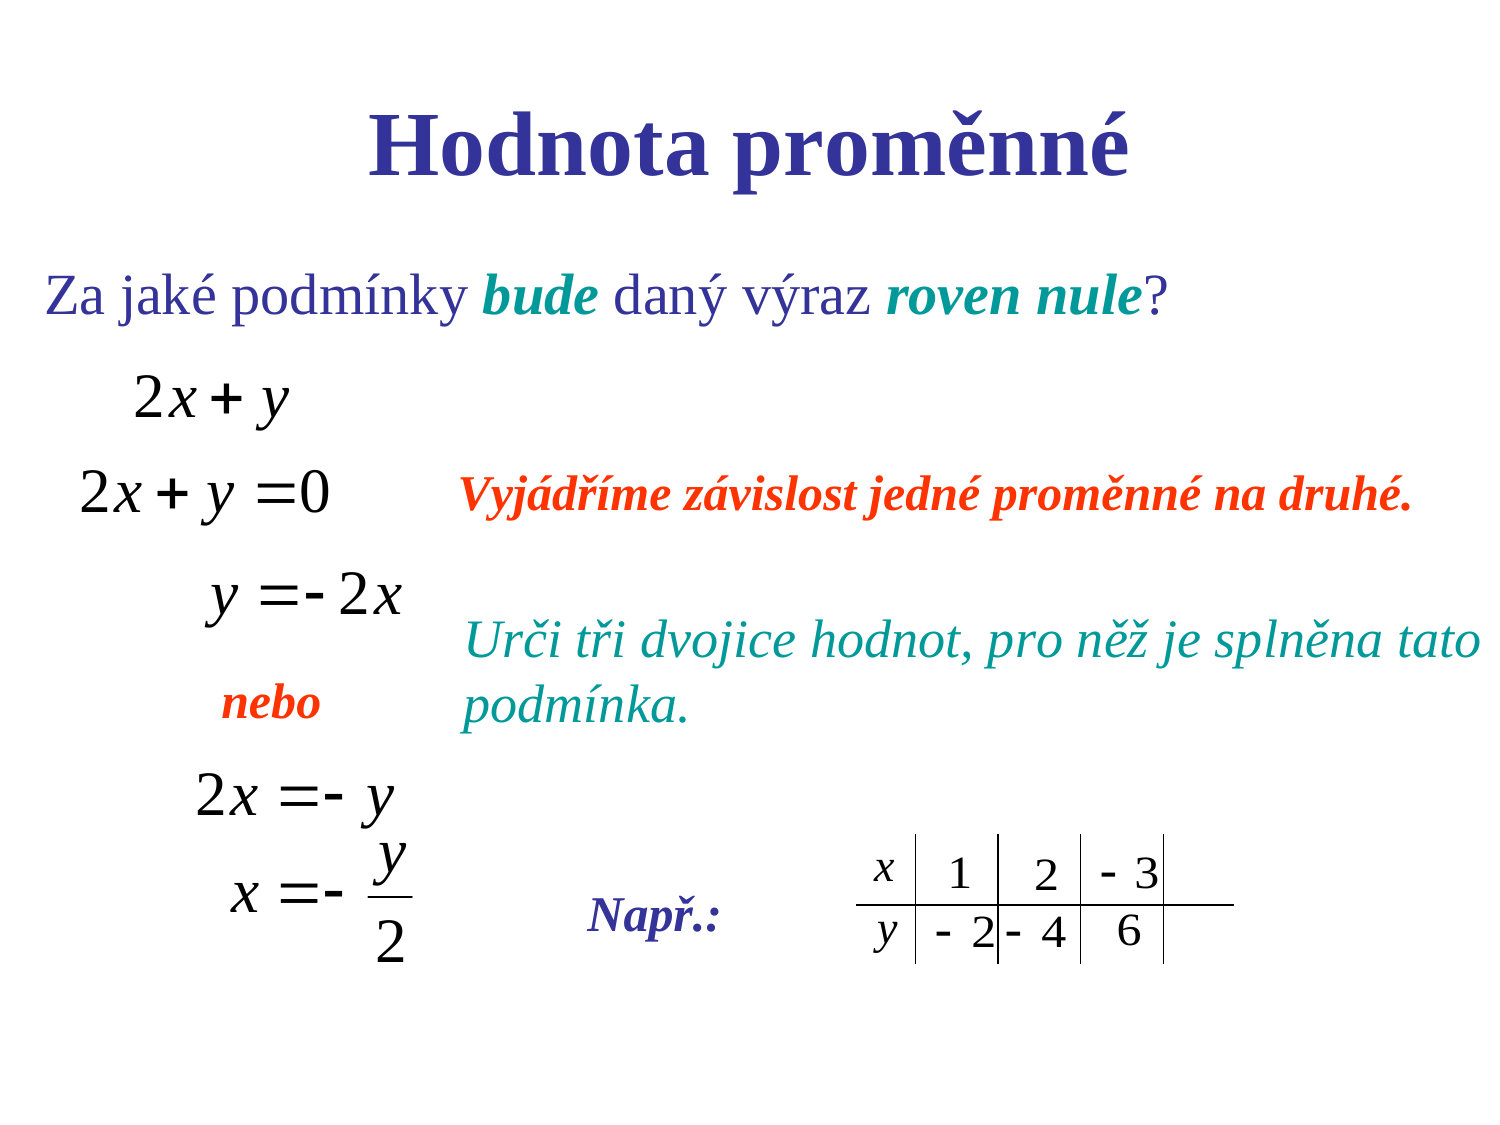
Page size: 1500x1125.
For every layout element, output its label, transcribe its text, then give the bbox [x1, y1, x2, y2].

text_box [69, 454, 344, 539]
text_box Urči tři dvojice hodnot, pro něž je splněna tato podmínka. [448, 574, 1500, 762]
text_box Vyjádříme závislost jedné proměnné na druhé. [442, 397, 1500, 585]
chart [866, 912, 909, 964]
chart [945, 846, 975, 897]
chart [1109, 903, 1152, 958]
chart [1092, 846, 1168, 901]
chart [865, 851, 904, 894]
chart [185, 757, 425, 977]
text_box Za jaké podmínky bude daný výraz roven nule? [29, 219, 1412, 362]
chart [927, 904, 1073, 955]
text_box nebo [206, 645, 408, 752]
text_box Např.: [572, 857, 774, 965]
chart [124, 359, 304, 445]
title Hodnota proměnné [75, 45, 1426, 233]
chart [194, 556, 417, 642]
chart [1026, 847, 1069, 898]
